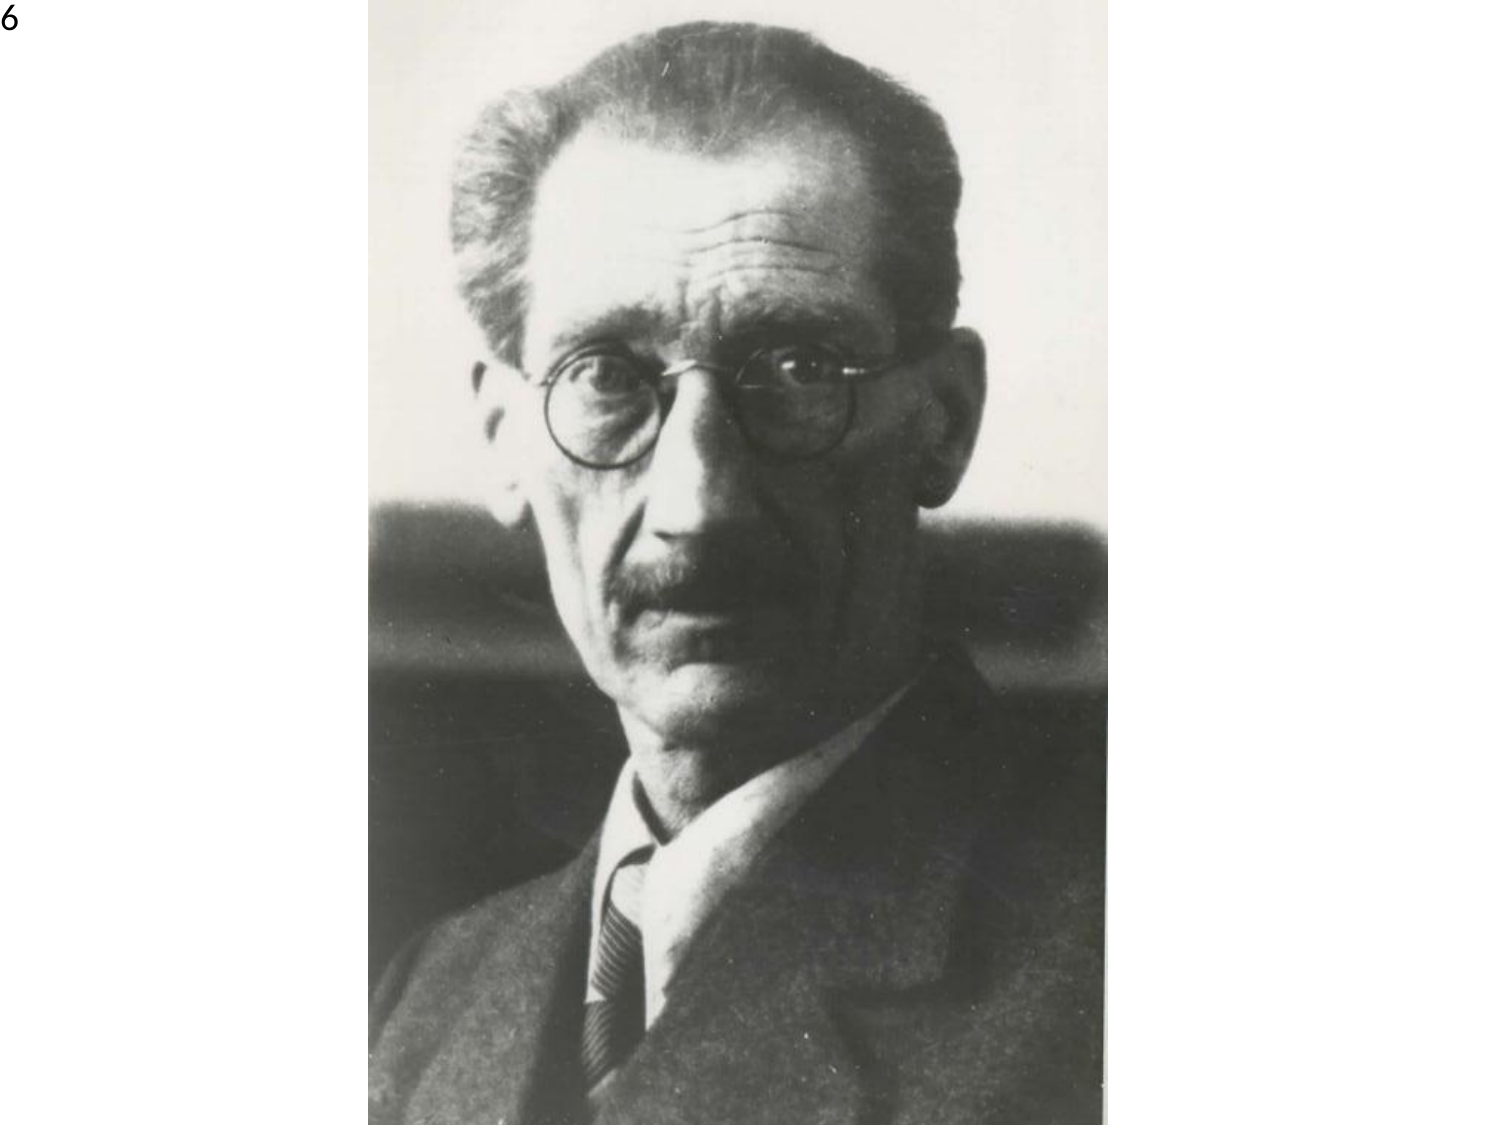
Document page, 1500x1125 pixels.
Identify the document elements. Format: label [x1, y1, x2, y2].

picture [368, 0, 1108, 1125]
